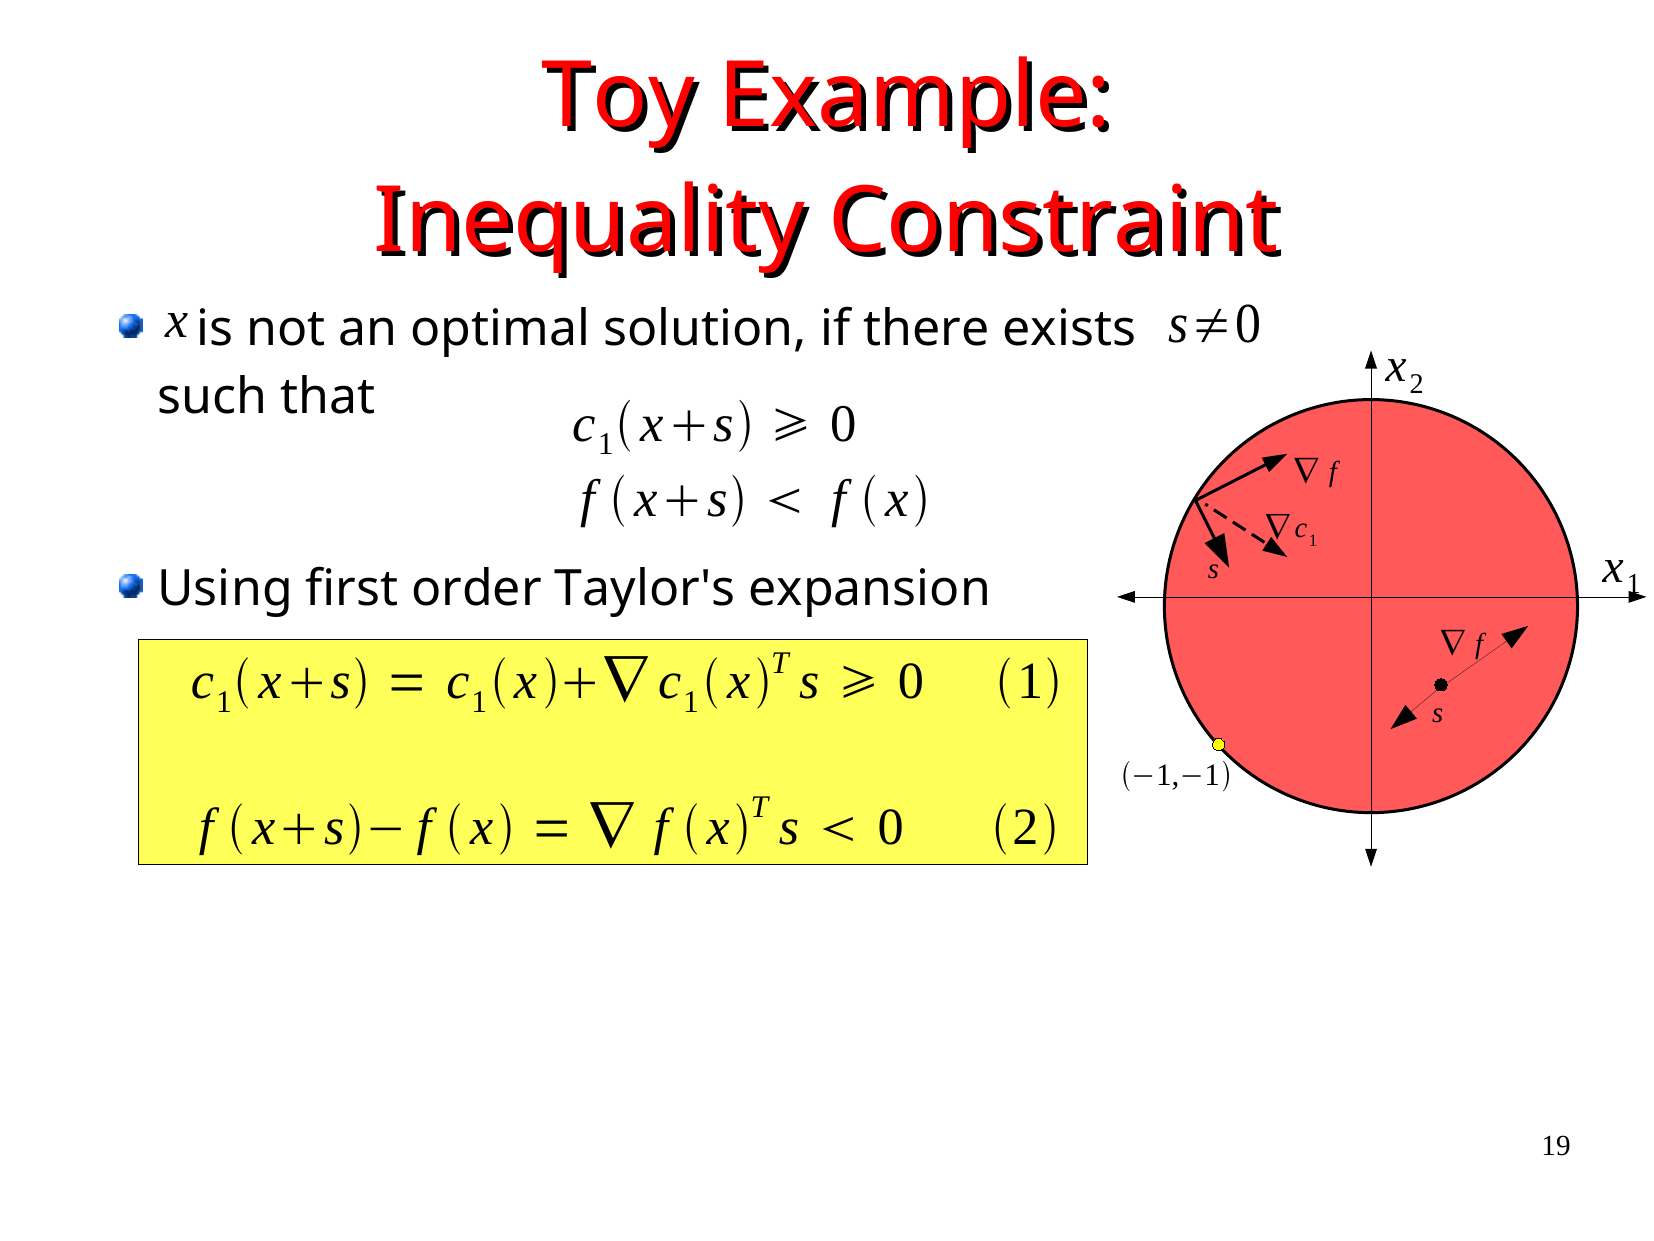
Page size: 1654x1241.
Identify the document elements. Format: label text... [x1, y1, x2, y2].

text_box [138, 639, 1088, 865]
chart [155, 289, 195, 352]
chart [564, 392, 937, 531]
text_box Using first order Taylor's expansion [105, 544, 1576, 616]
text_box [1164, 616, 1371, 813]
chart [1258, 511, 1323, 544]
chart [1433, 625, 1489, 661]
text_box is not an optimal solution, if there exists such that [105, 284, 1576, 412]
chart [1424, 694, 1449, 730]
text_box [1372, 598, 1578, 813]
text_box [1194, 412, 1371, 544]
chart [1160, 292, 1267, 356]
text_box [1372, 412, 1568, 544]
title Toy Example: Inequality Constraint [82, 49, 1571, 257]
chart [1593, 537, 1647, 603]
chart [183, 643, 1068, 860]
chart [1115, 757, 1238, 795]
chart [1287, 453, 1342, 489]
text_box [1173, 501, 1212, 544]
